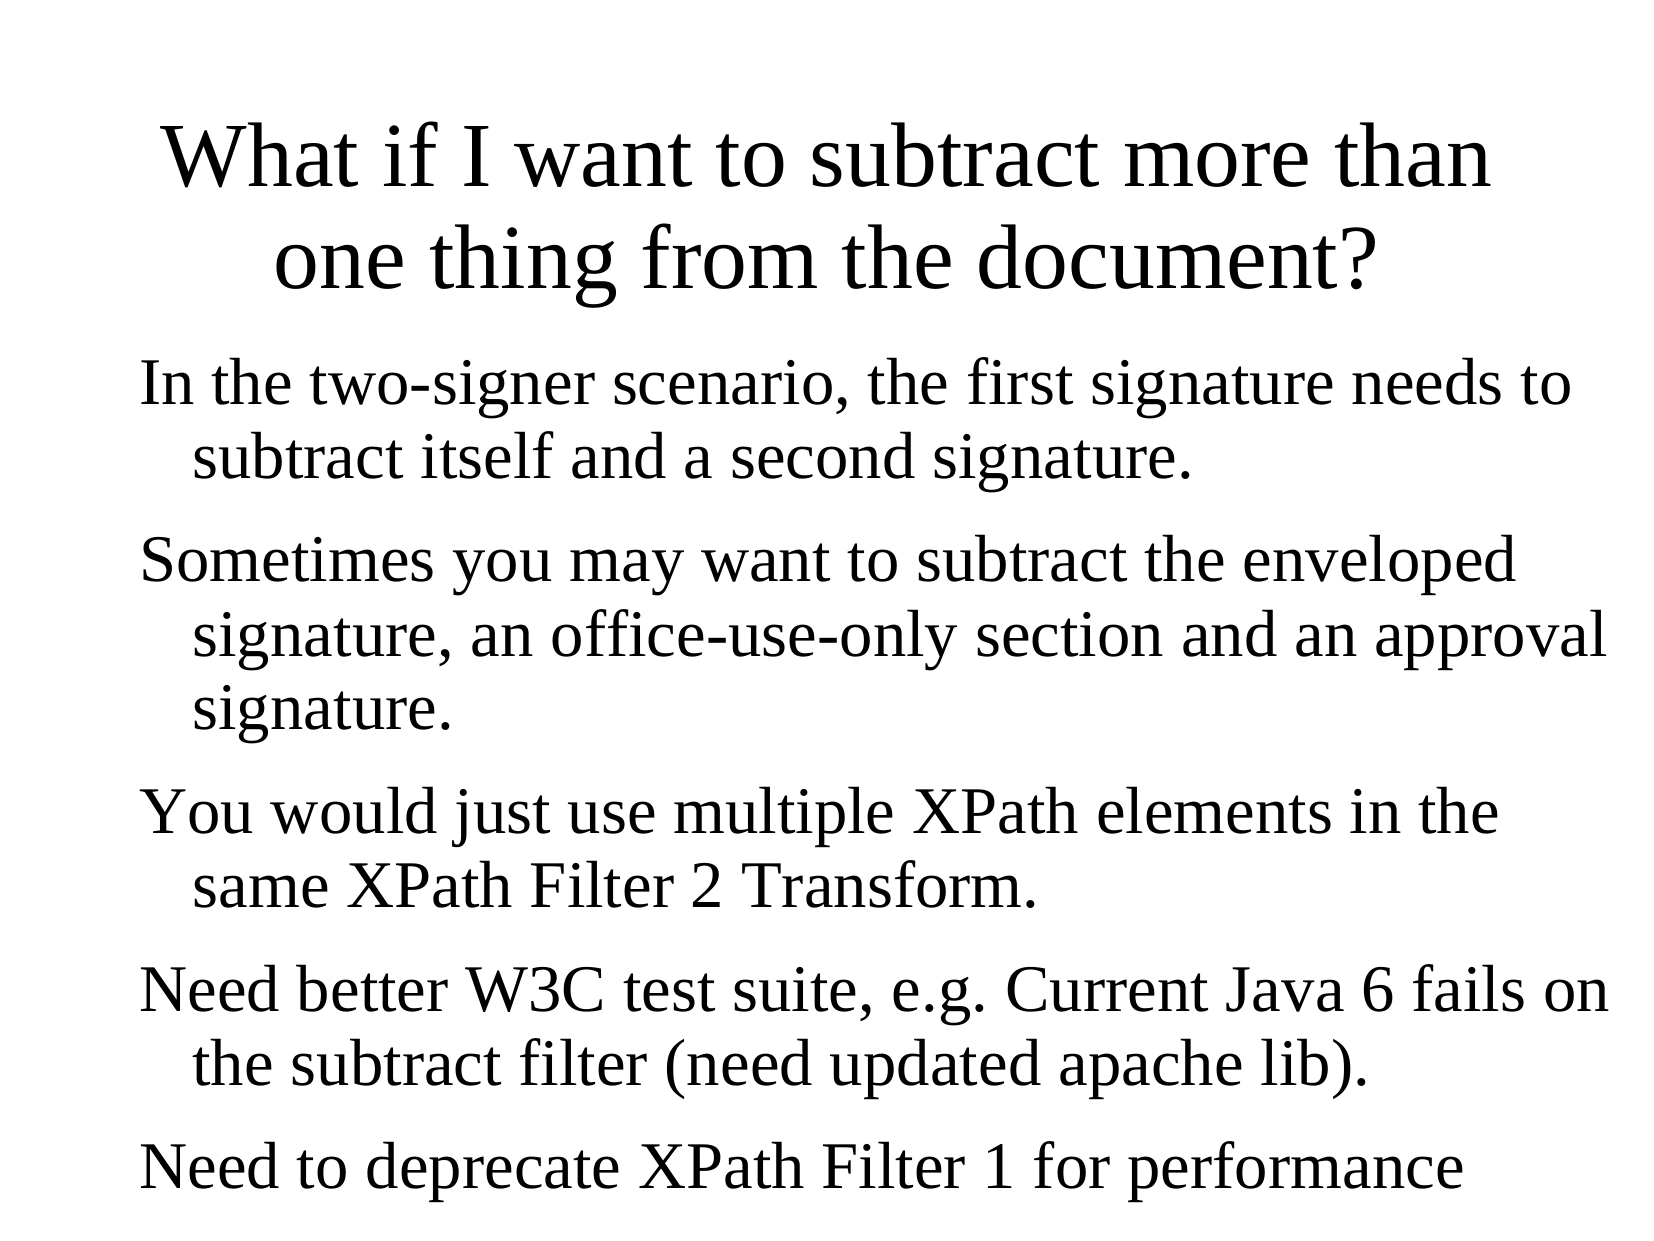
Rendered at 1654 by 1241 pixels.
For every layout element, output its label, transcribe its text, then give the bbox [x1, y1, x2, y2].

title What if I want to subtract more than one thing from the document? [121, 100, 1534, 312]
list In the two-signer scenario, the first signature needs to subtract itself and a second signature. Sometimes you may want to subtract the enveloped signature, an office-use-only section and an approval signature. You would just use multiple XPath elements in the same XPath Filter 2 Transform. Need better W3C test suite, e.g. Current Java 6 fails on the subtract filter (need updated apache lib). Need to deprecate XPath Filter 1 for performance [121, 344, 1613, 1231]
